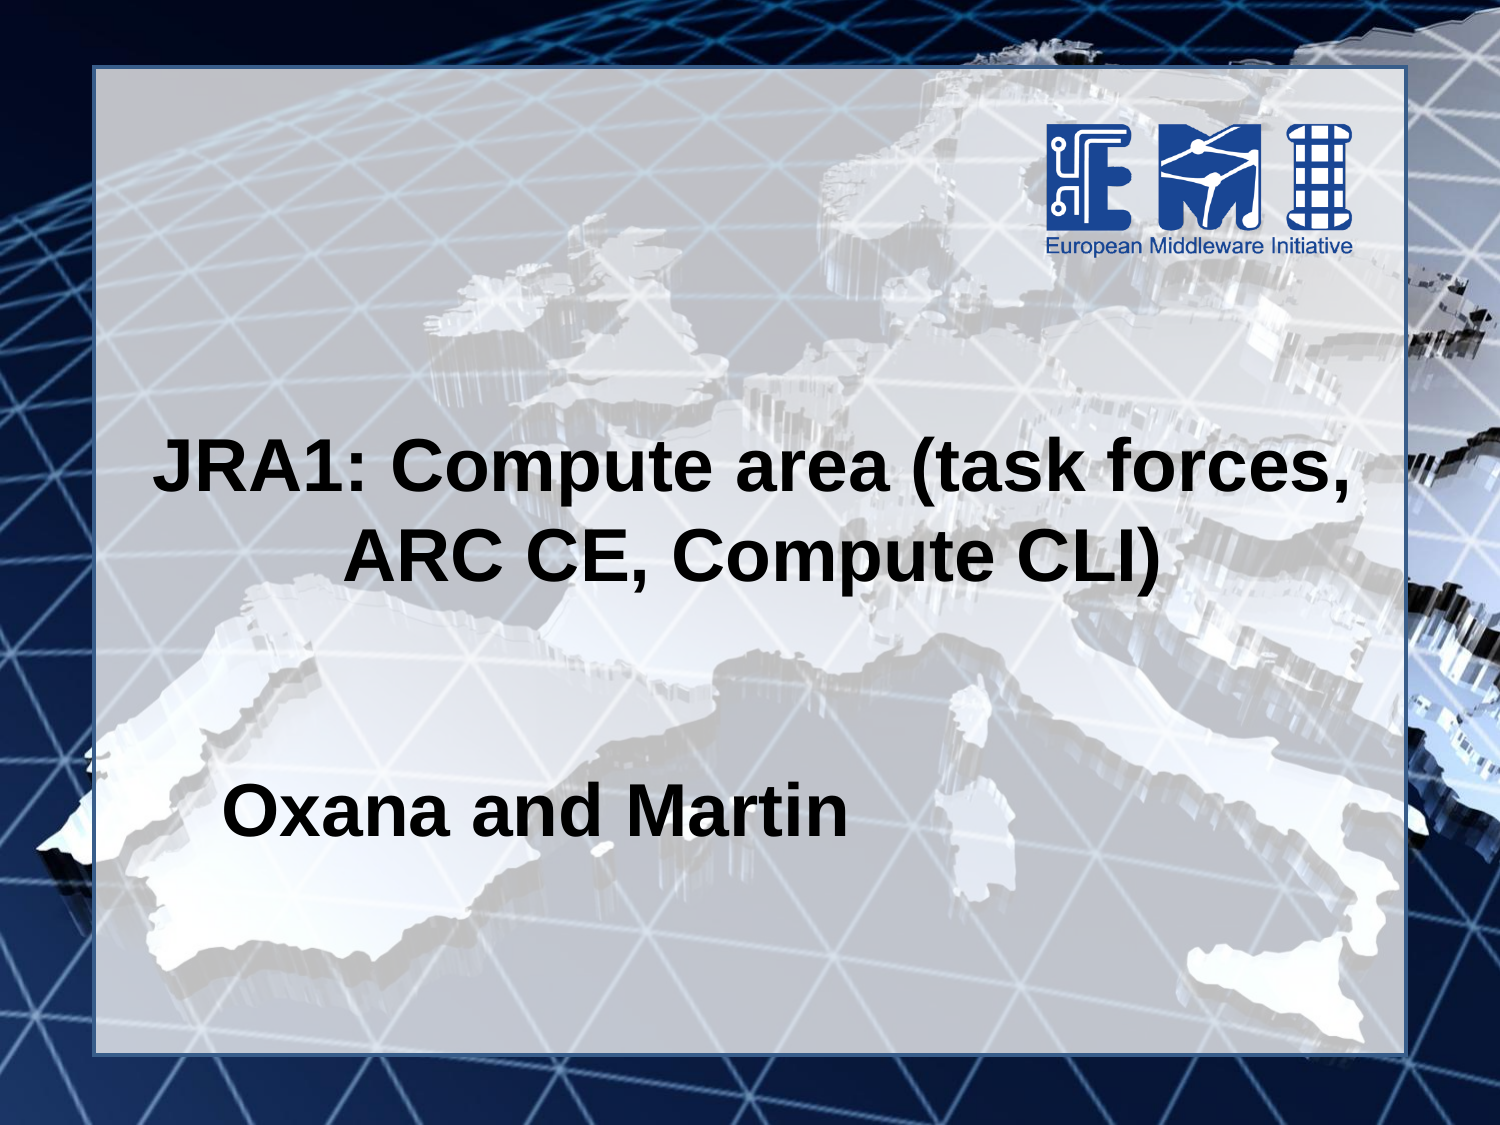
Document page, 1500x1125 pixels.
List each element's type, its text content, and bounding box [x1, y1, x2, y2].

subtitle Oxana and Martin [206, 753, 1270, 1041]
text_box [93, 66, 1407, 1055]
title JRA1: Compute area (task forces, ARC CE, Compute CLI) [118, 408, 1388, 690]
picture [0, 0, 1500, 1125]
